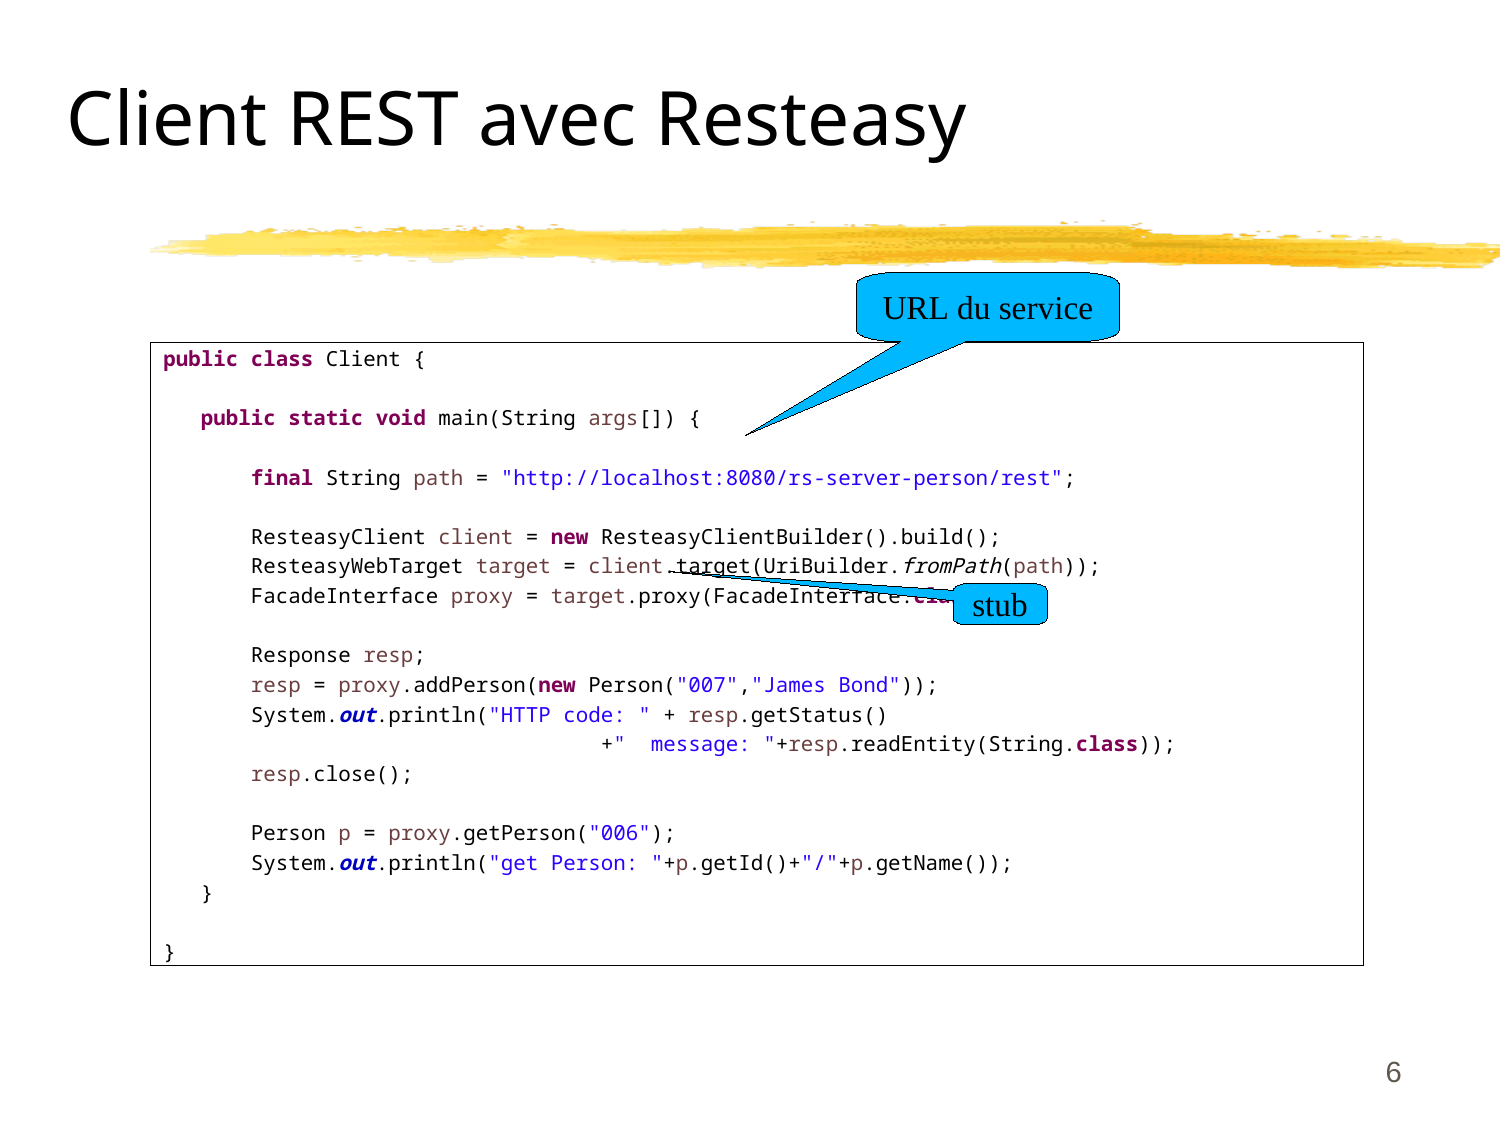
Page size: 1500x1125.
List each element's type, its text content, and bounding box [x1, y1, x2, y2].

text_box stub [669, 571, 1048, 625]
title Client REST avec Resteasy [66, 13, 1342, 225]
text_box public class Client { public static void main(String args[]) { final String path = "http://localhost:8080/rs-server-person/rest"; ResteasyClient client = new ResteasyClientBuilder().build(); ResteasyWebTarget target = client.target(UriBuilder.fromPath(path)); FacadeInterface proxy = target.proxy(FacadeInterface.class); Response resp; resp = proxy.addPerson(new Person("007","James Bond")); System.out.println("HTTP code: " + resp.getStatus() +" message: "+resp.readEntity(String.class)); resp.close(); Person p = proxy.getPerson("006"); System.out.println("get Person: "+p.getId()+"/"+p.getName()); } } [150, 342, 1364, 906]
picture [150, 215, 1500, 279]
text_box URL du service [745, 272, 1120, 436]
